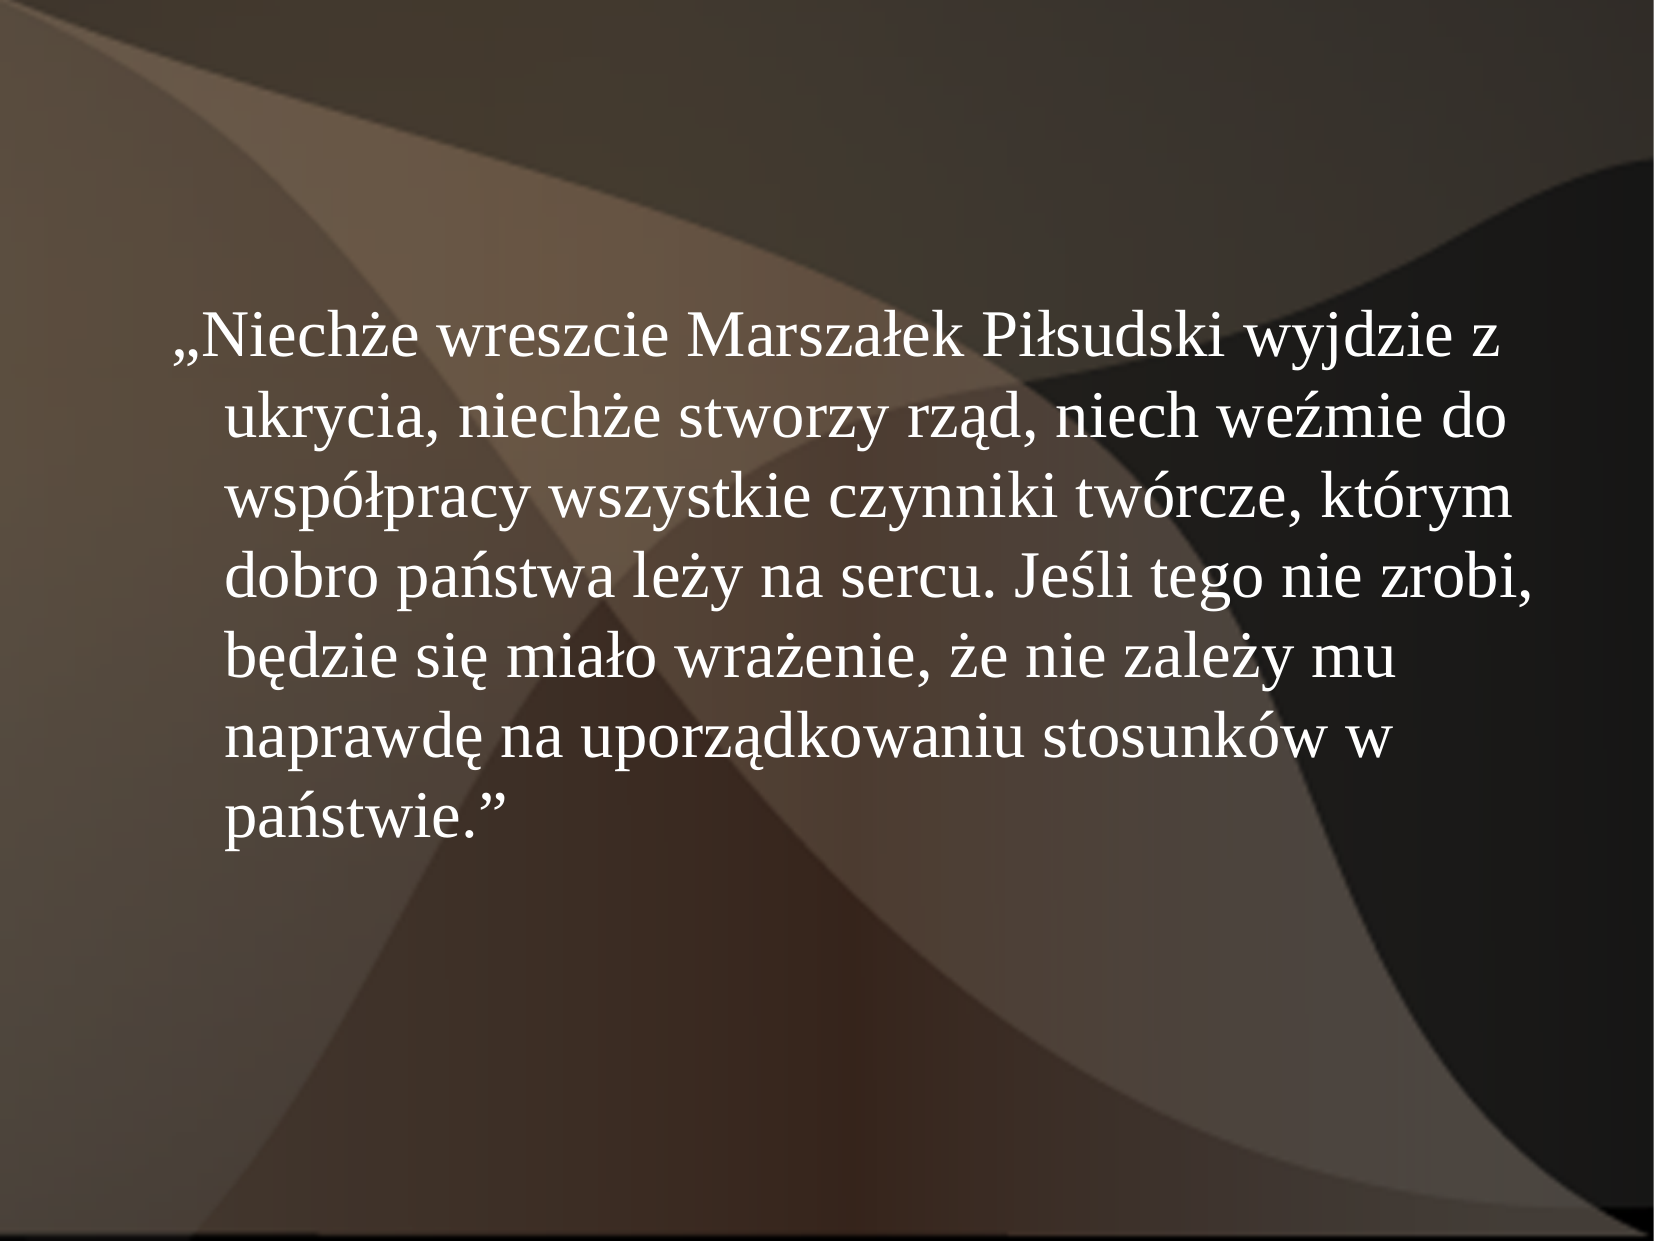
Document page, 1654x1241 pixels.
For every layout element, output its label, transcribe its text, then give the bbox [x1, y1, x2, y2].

list „Niechże wreszcie Marszałek Piłsudski wyjdzie z ukrycia, niechże stworzy rząd, niech weźmie do współpracy wszystkie czynniki twórcze, którym dobro państwa leży na sercu. Jeśli tego nie zrobi, będzie się miało wrażenie, że nie zależy mu naprawdę na uporządkowaniu stosunków w państwie.” [82, 290, 1571, 1010]
